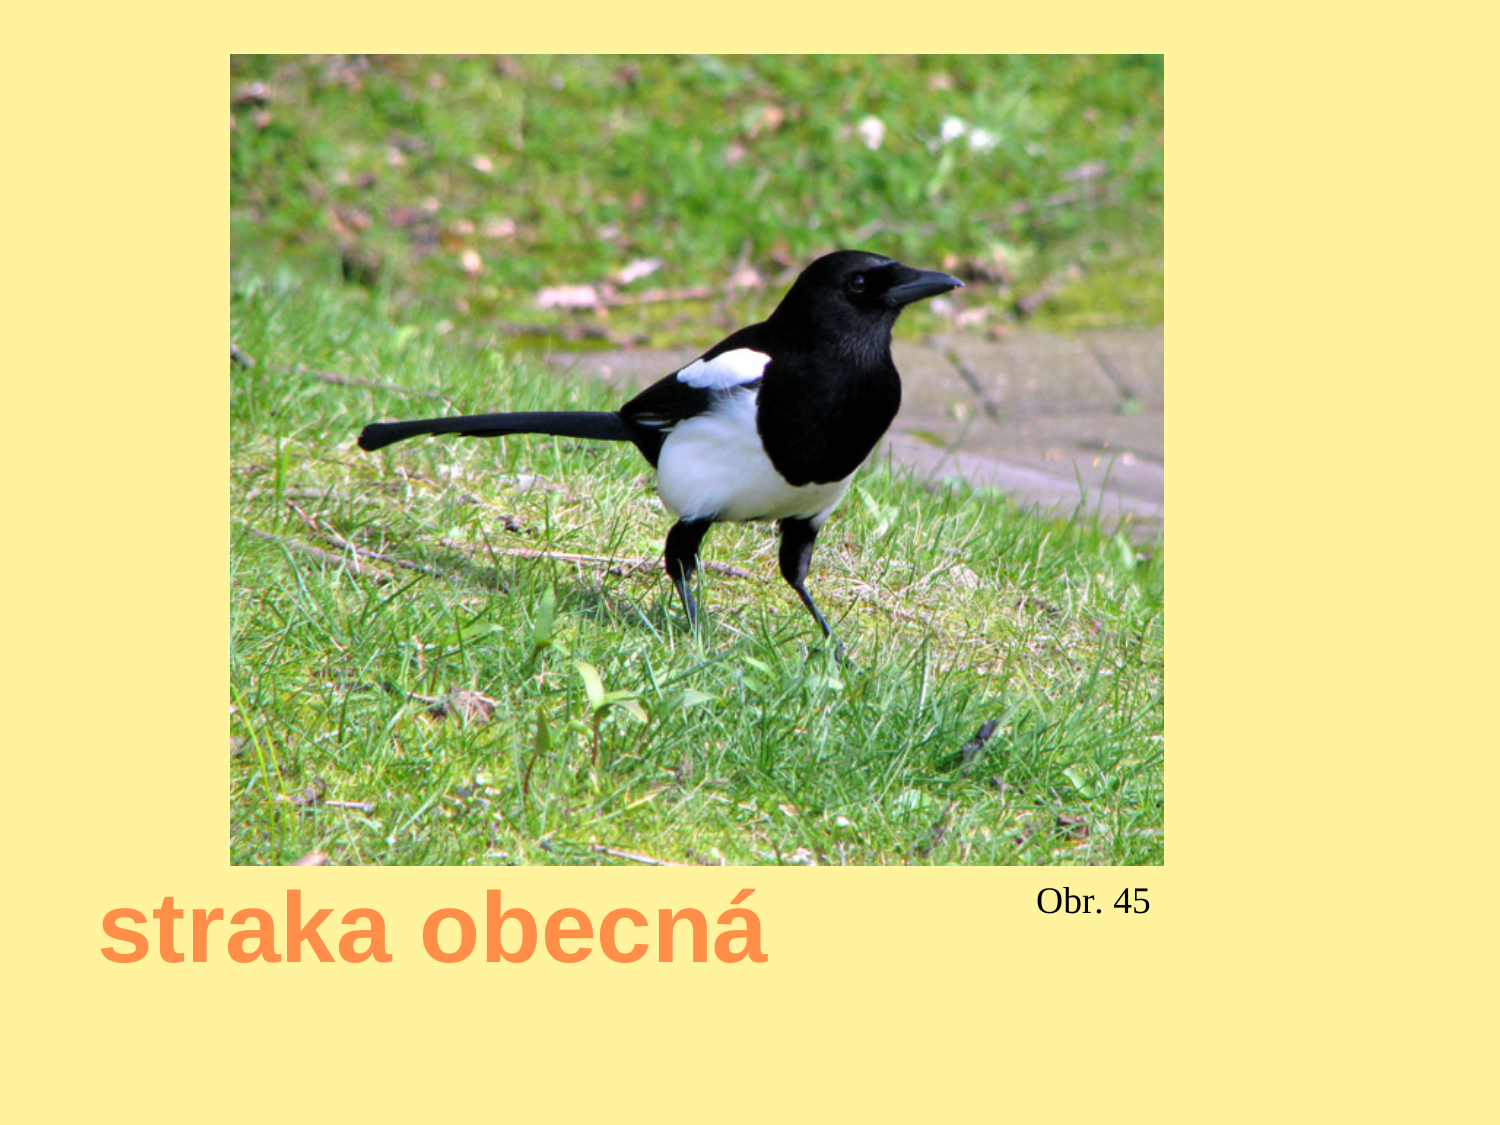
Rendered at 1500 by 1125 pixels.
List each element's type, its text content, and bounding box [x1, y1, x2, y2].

picture [230, 54, 1164, 866]
text_box Obr. 45 [1021, 867, 1187, 929]
title straka obecná [82, 817, 1426, 991]
